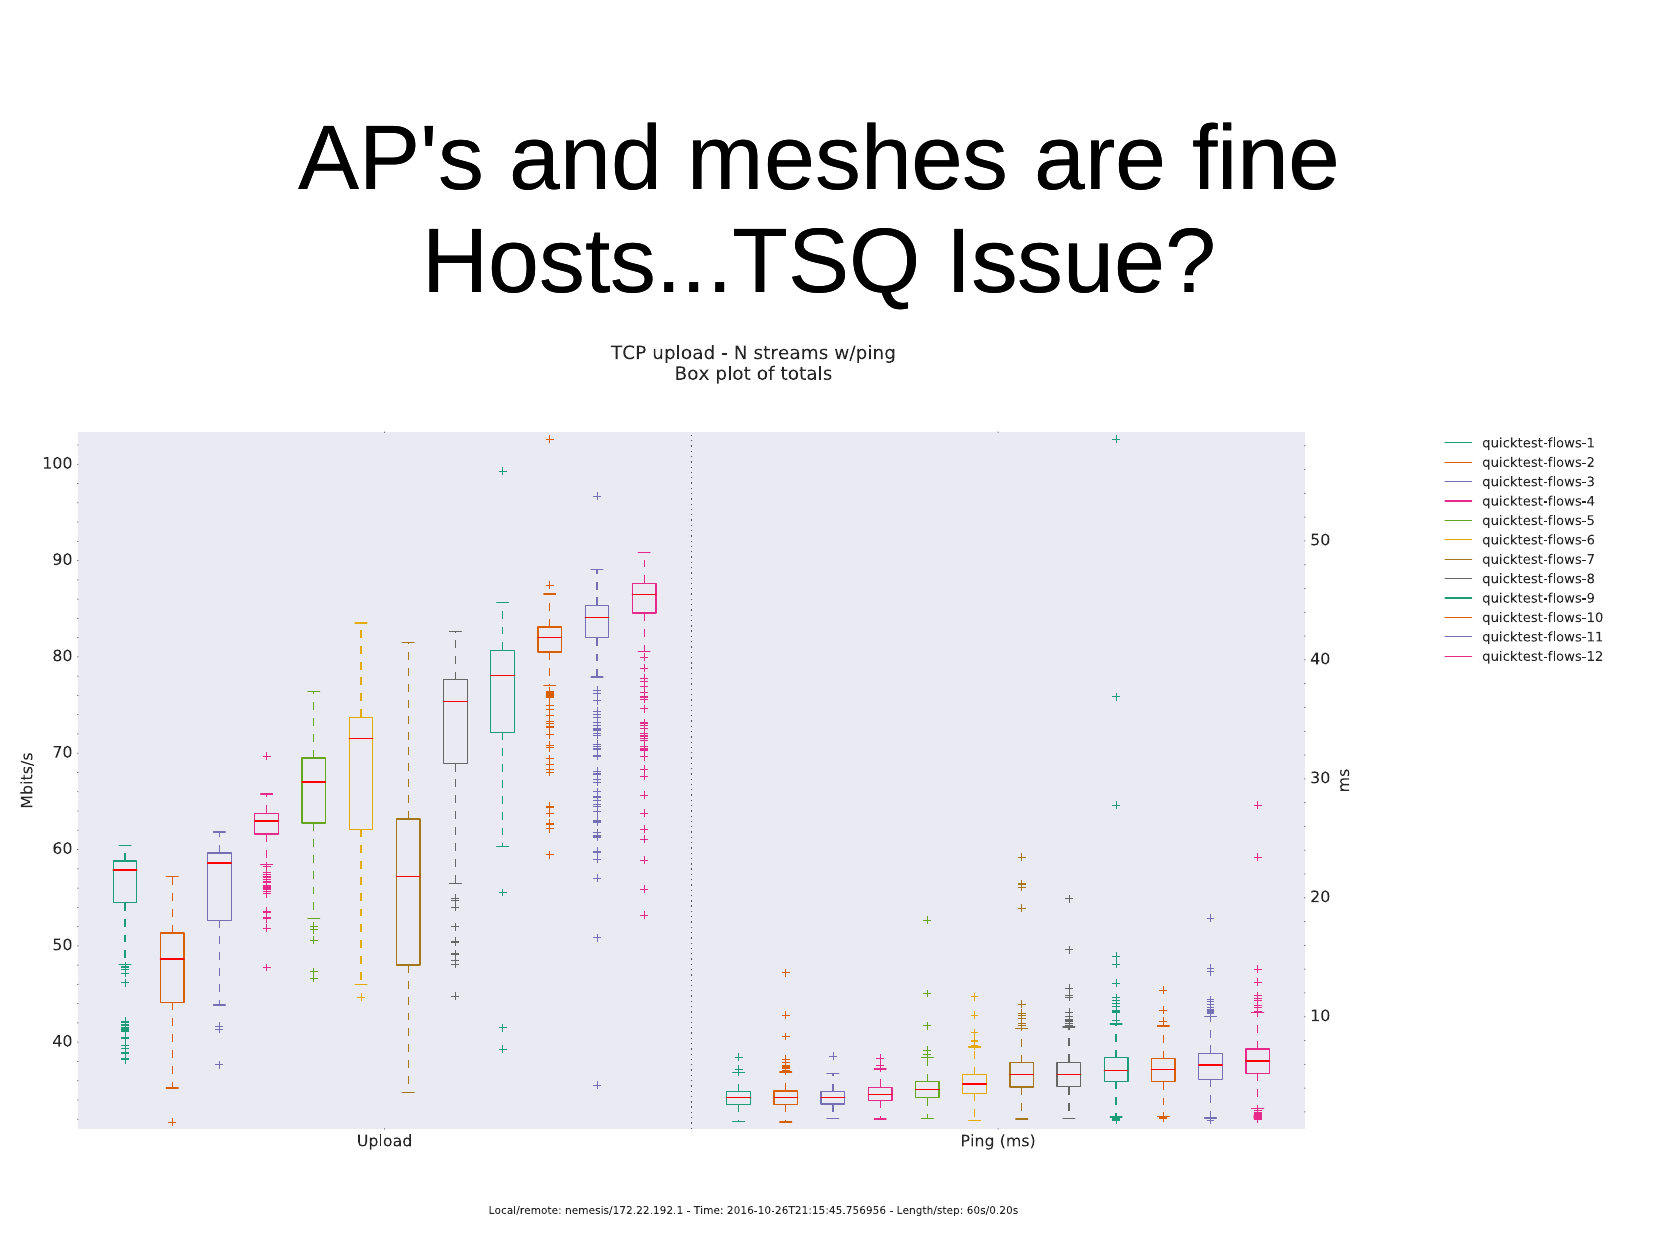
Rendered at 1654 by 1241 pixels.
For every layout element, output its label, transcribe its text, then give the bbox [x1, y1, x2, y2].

picture [0, 345, 1654, 1216]
title AP's and meshes are fine Hosts...TSQ Issue? [76, 105, 1565, 313]
